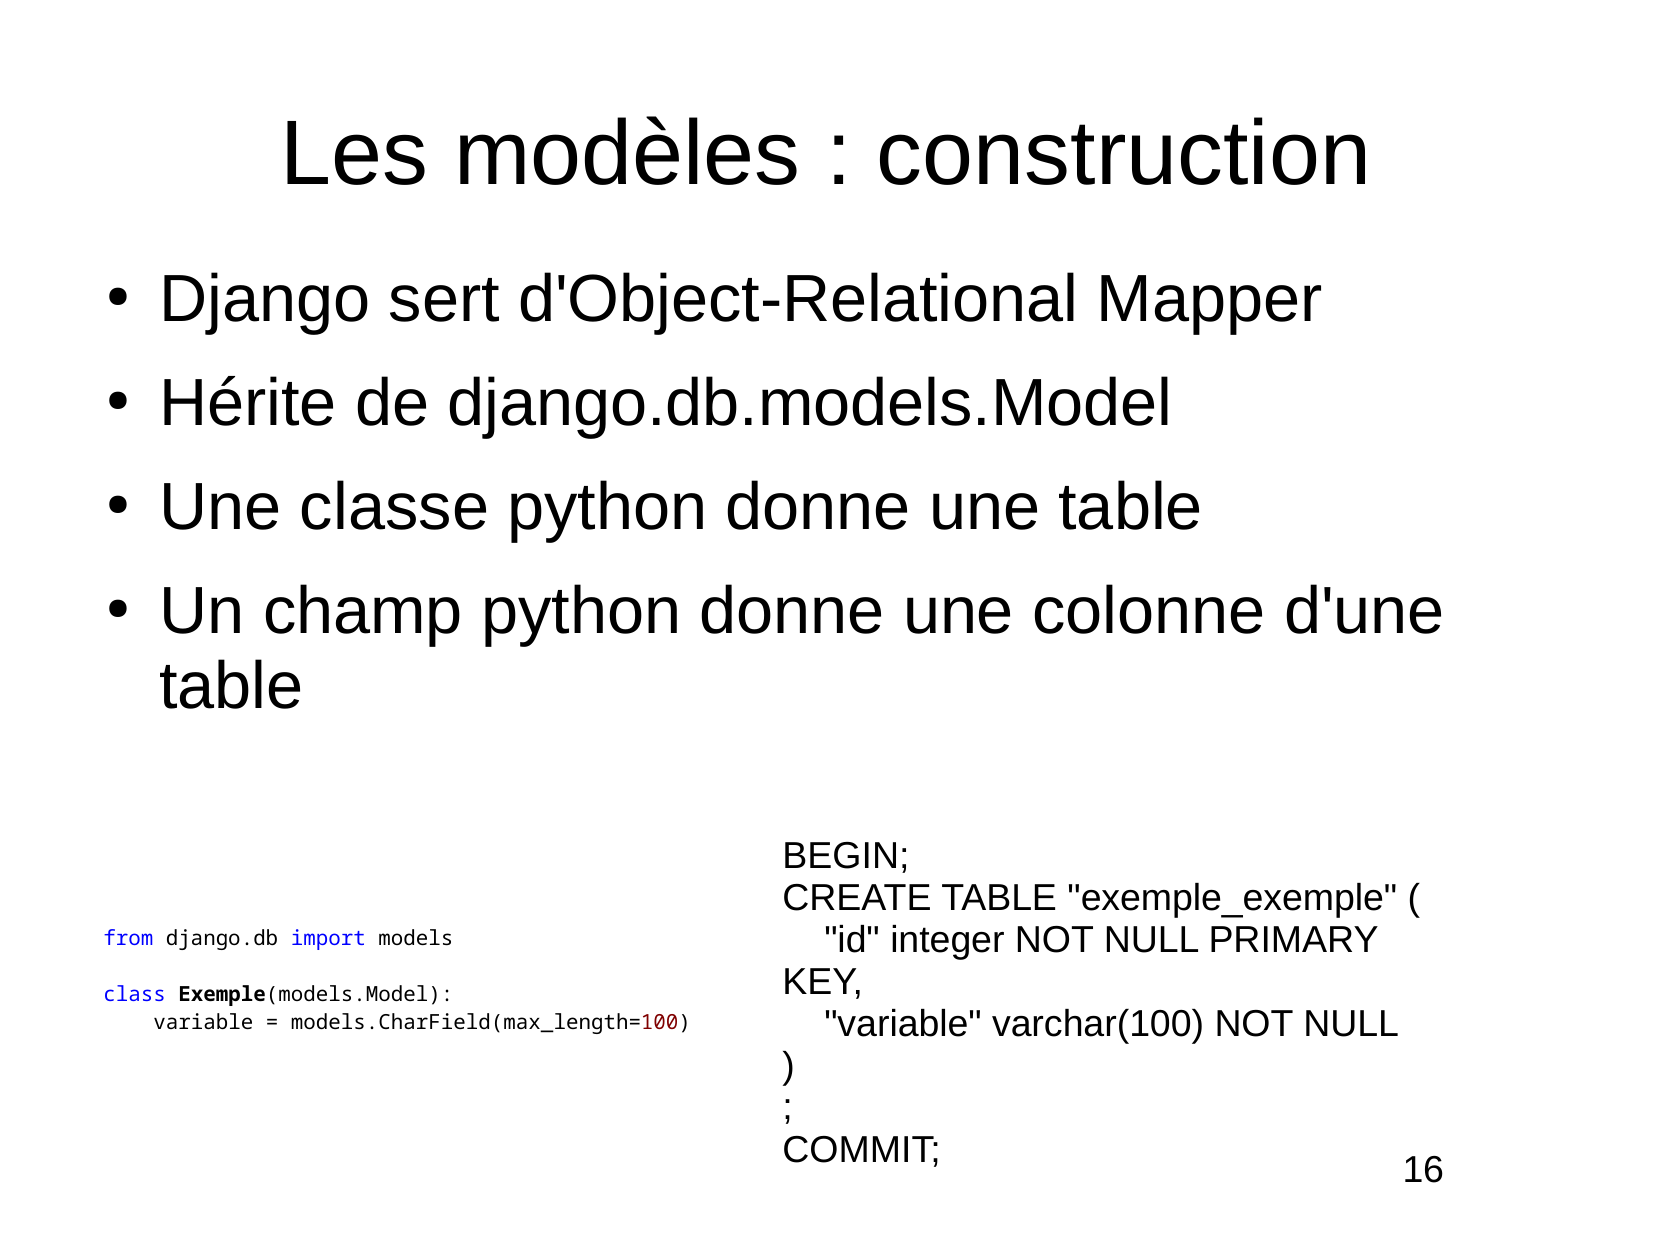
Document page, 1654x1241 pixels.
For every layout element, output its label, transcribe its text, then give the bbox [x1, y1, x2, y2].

list Django sert d'Object-Relational Mapper Hérite de django.db.models.Model Une classe python donne une table Un champ python donne une colonne d'une table [88, 260, 1577, 739]
text_box from django.db import models class Exemple(models.Model): variable = models.CharField(max_length=100) [88, 915, 706, 1028]
title Les modèles : construction [82, 49, 1571, 257]
text_box BEGIN; CREATE TABLE "exemple_exemple" ( "id" integer NOT NULL PRIMARY KEY, "variable" varchar(100) NOT NULL ) ; COMMIT; [767, 826, 1485, 1178]
